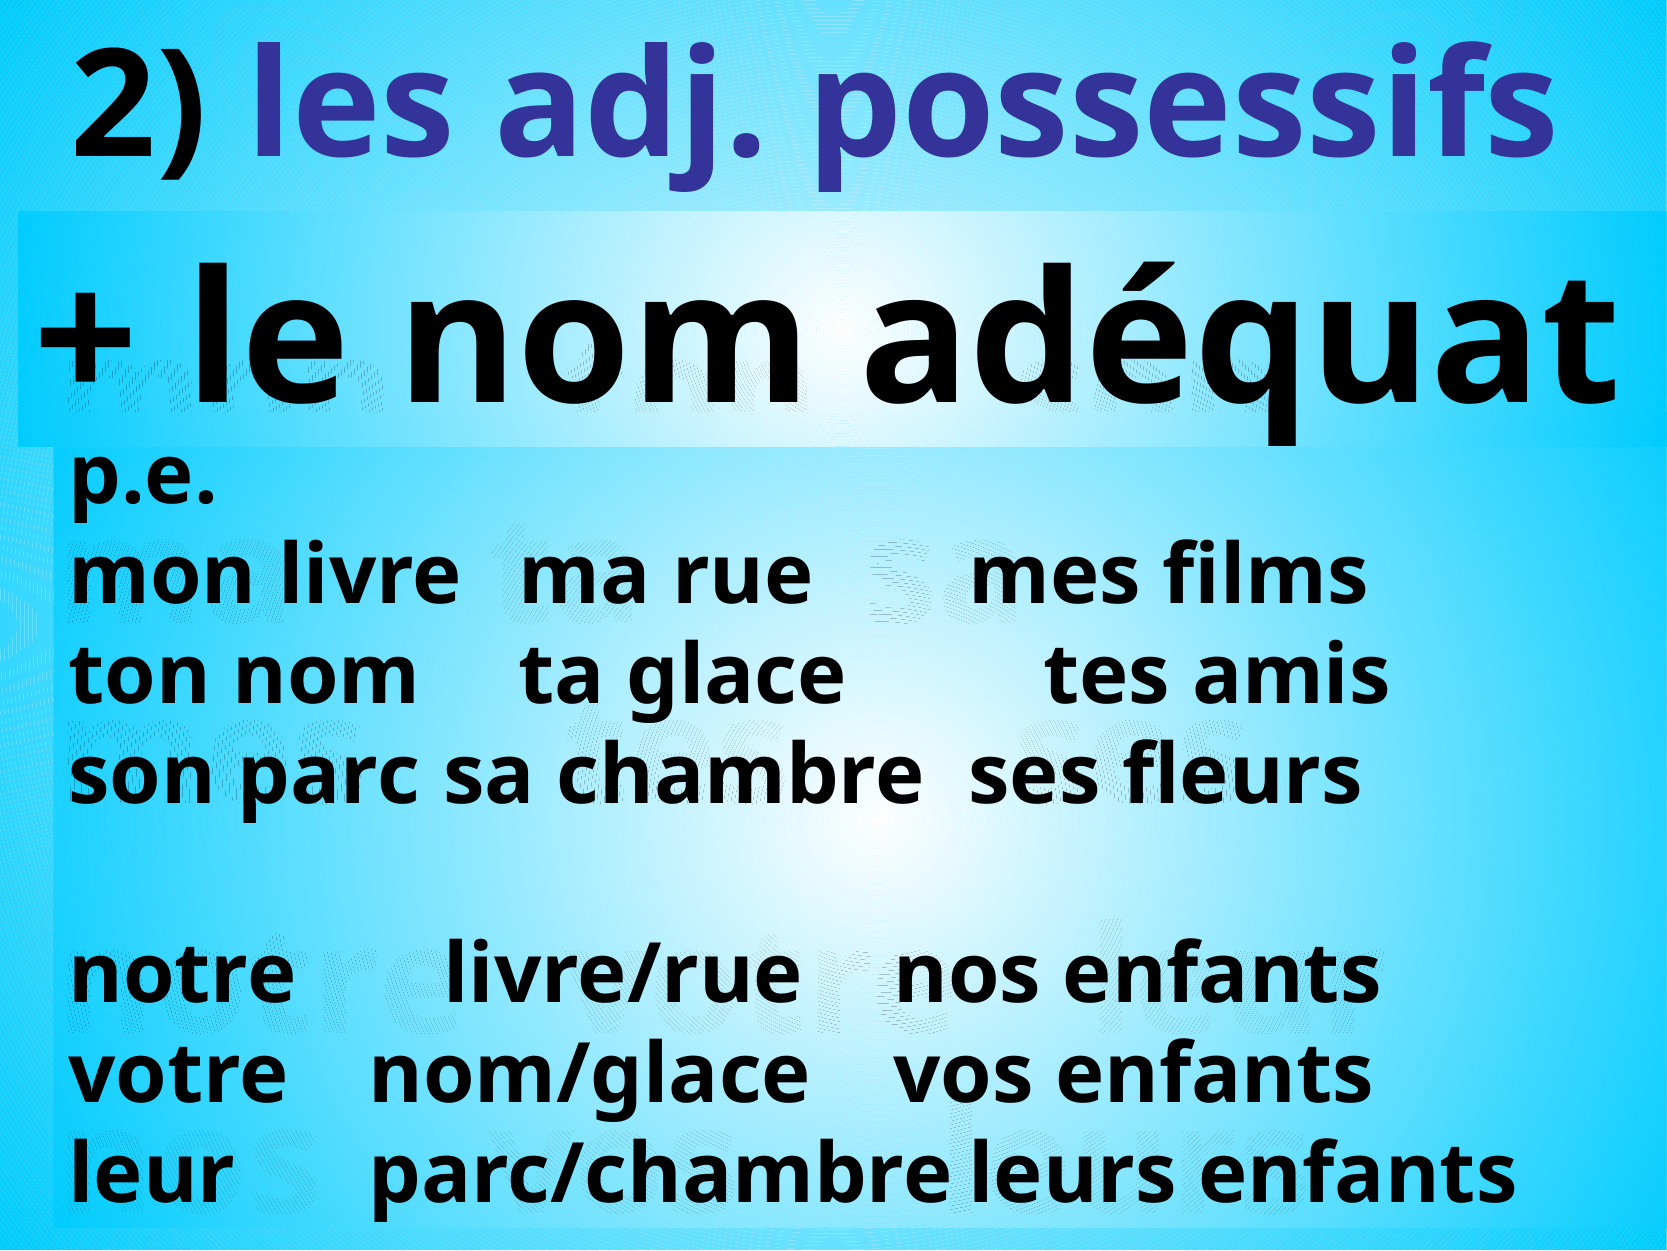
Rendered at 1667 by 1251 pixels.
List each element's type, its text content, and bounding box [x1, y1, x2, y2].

text_box p.e. mon livre ma rue mes films ton nom ta glace tes amis son parc sa chambre ses fleurs notre livre/rue nos enfants votre nom/glace vos enfants leur parc/chambre leurs enfants [53, 447, 1667, 1228]
text_box mon ton son ma ta sa mes tes ses notre votre leur nos vos leurs [41, 447, 1667, 1250]
text_box + le nom adéquat [18, 211, 1667, 447]
text_box 2) les adj. possessifs [0, 0, 1667, 194]
